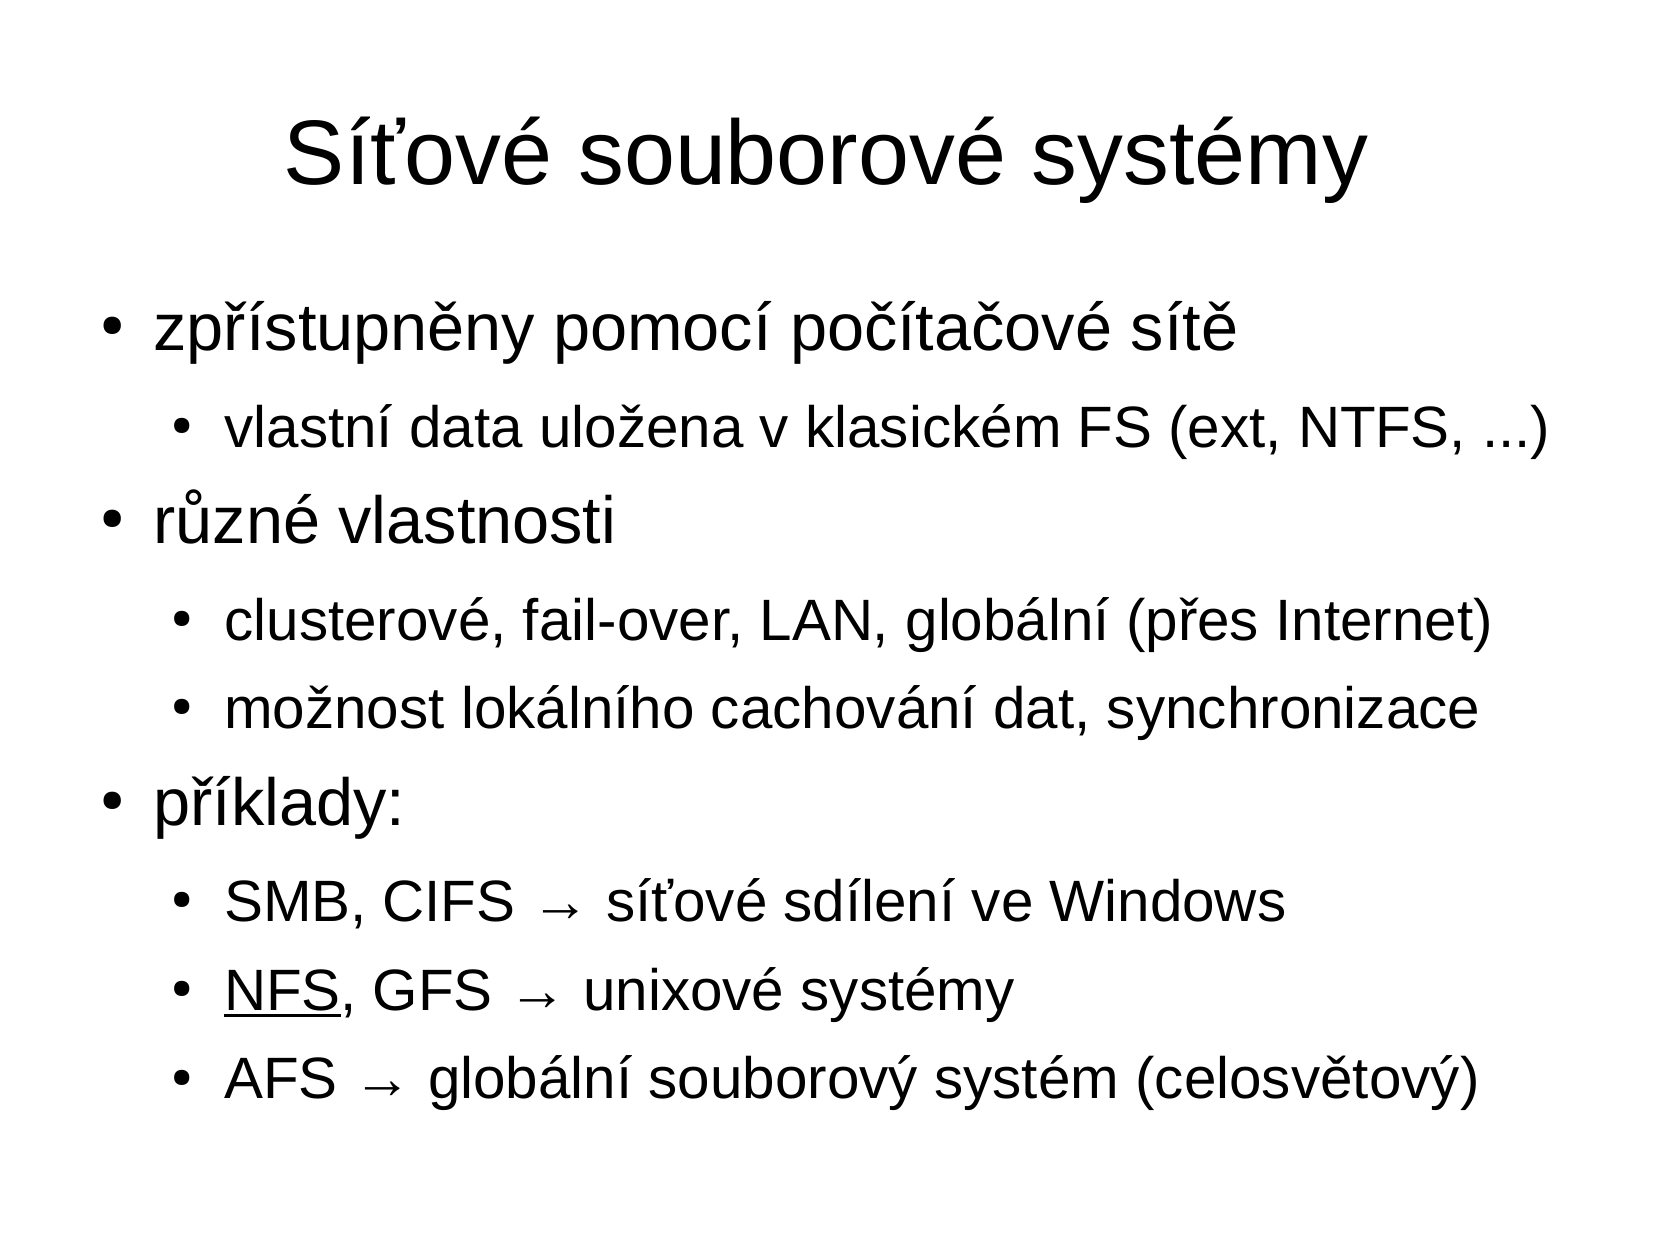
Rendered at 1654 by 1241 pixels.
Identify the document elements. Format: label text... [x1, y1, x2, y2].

list zpřístupněny pomocí počítačové sítě vlastní data uložena v klasickém FS (ext, NTFS, ...) různé vlastnosti clusterové, fail-over, LAN, globální (přes Internet) možnost lokálního cachování dat, synchronizace příklady: SMB, CIFS → síťové sdílení ve Windows NFS, GFS → unixové systémy AFS → globální souborový systém (celosvětový) [82, 290, 1571, 1110]
title Síťové souborové systémy [82, 56, 1571, 250]
